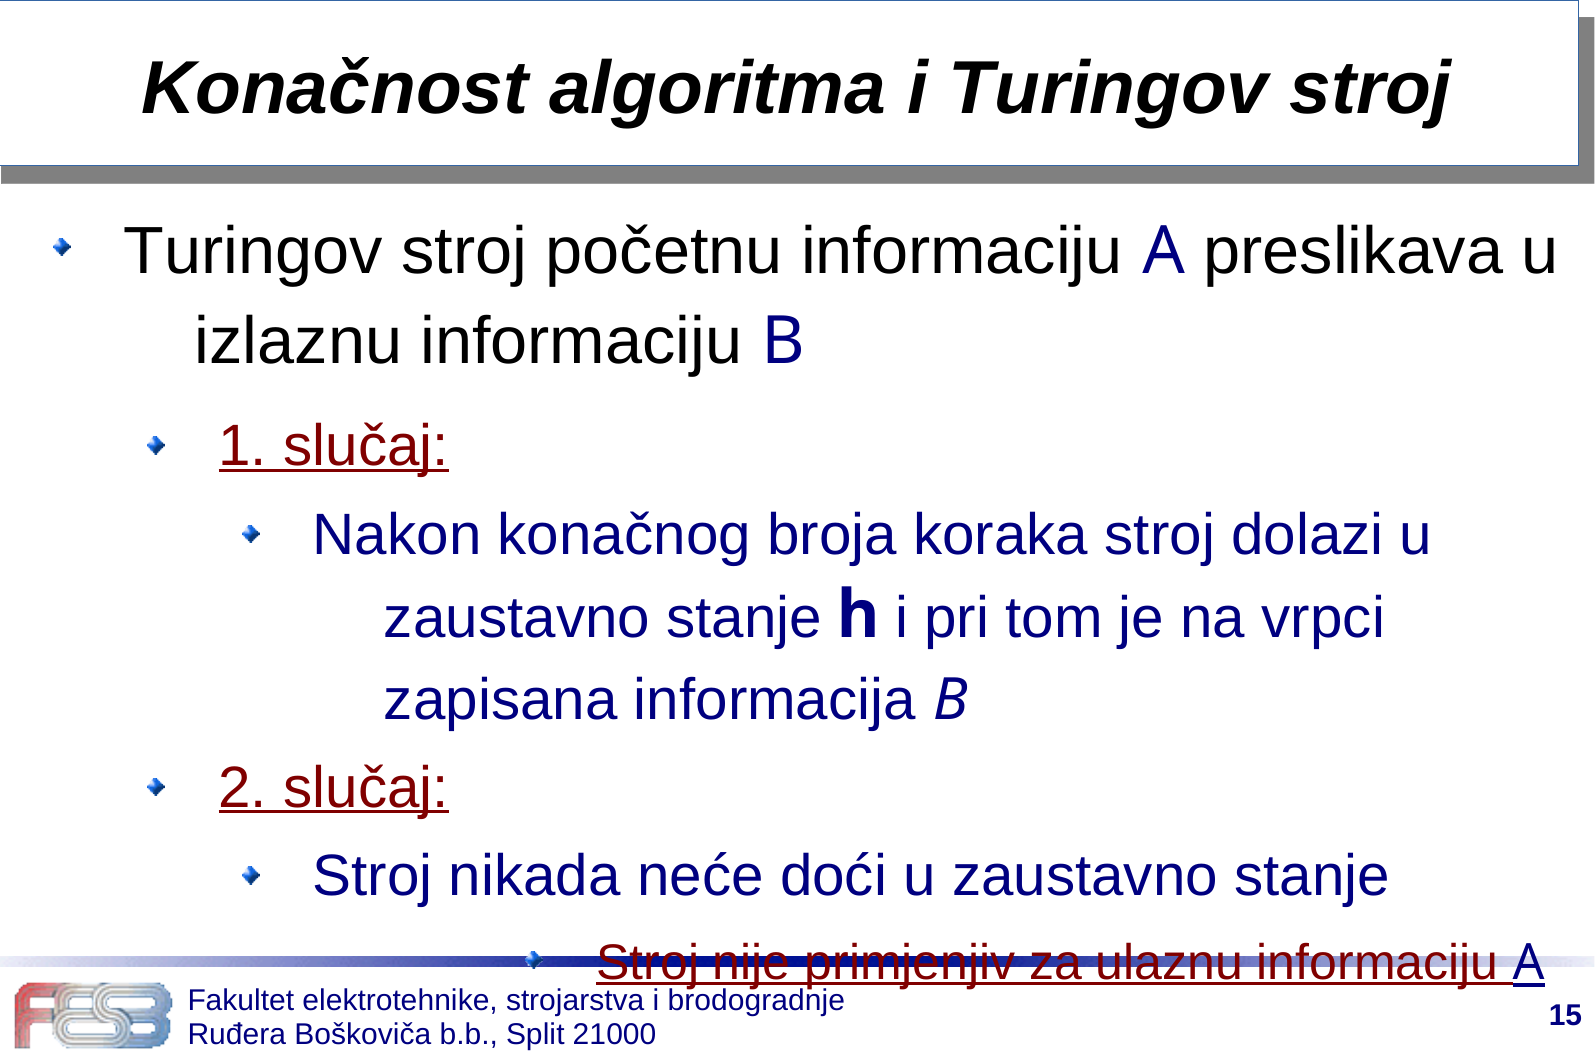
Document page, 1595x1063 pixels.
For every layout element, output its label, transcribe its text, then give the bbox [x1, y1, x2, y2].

picture [9, 975, 177, 1059]
picture [1418, 956, 1427, 967]
picture [1392, 956, 1414, 967]
picture [0, 951, 621, 969]
picture [812, 956, 825, 967]
picture [1522, 956, 1533, 964]
picture [651, 956, 664, 967]
picture [637, 956, 646, 967]
picture [1077, 956, 1098, 967]
picture [1223, 956, 1235, 967]
picture [1316, 956, 1330, 967]
picture [667, 956, 681, 967]
picture [785, 956, 807, 967]
picture [1211, 956, 1218, 967]
picture [684, 956, 691, 967]
picture [868, 956, 879, 967]
picture [857, 956, 863, 967]
picture [1157, 956, 1178, 967]
picture [759, 956, 766, 967]
picture [1377, 956, 1388, 967]
picture [840, 956, 852, 967]
picture [606, 956, 633, 967]
picture [1103, 956, 1115, 967]
picture [736, 956, 743, 967]
picture [1176, 956, 1190, 967]
picture [1195, 956, 1207, 967]
picture [1478, 956, 1490, 967]
title Konačnost algoritma i Turingov stroj [0, 0, 1595, 175]
picture [1304, 956, 1313, 967]
picture [909, 956, 916, 967]
picture [919, 956, 933, 963]
picture [976, 956, 982, 967]
picture [1535, 956, 1595, 967]
picture [935, 956, 943, 967]
picture [1131, 956, 1153, 967]
picture [1430, 956, 1451, 967]
picture [1456, 956, 1462, 967]
picture [1362, 956, 1373, 967]
picture [1333, 956, 1340, 967]
picture [964, 956, 971, 967]
picture [828, 956, 835, 967]
picture [1345, 956, 1357, 967]
picture [1264, 956, 1270, 967]
picture [1467, 956, 1473, 967]
picture [898, 956, 904, 967]
picture [987, 956, 995, 967]
picture [948, 956, 960, 967]
picture [1010, 956, 1045, 967]
picture [748, 956, 754, 967]
picture [883, 956, 894, 967]
picture [769, 956, 783, 963]
picture [1119, 956, 1126, 967]
picture [720, 956, 732, 967]
picture [1494, 956, 1521, 967]
picture [696, 956, 715, 967]
list Turingov stroj početnu informaciju A preslikava u izlaznu informaciju B 1. slučaj: Nakon konačnog broja koraka stroj dolazi u zaustavno stanje h i pri tom je na vrpci zapisana informacija B 2. slučaj: Stroj nikada neće doći u zaustavno stanje Stroj nije primjenjiv za ulaznu informaciju A [29, 201, 1565, 944]
picture [1275, 956, 1287, 967]
picture [1291, 956, 1299, 967]
picture [1239, 956, 1259, 967]
picture [1043, 956, 1073, 967]
picture [996, 956, 1009, 967]
